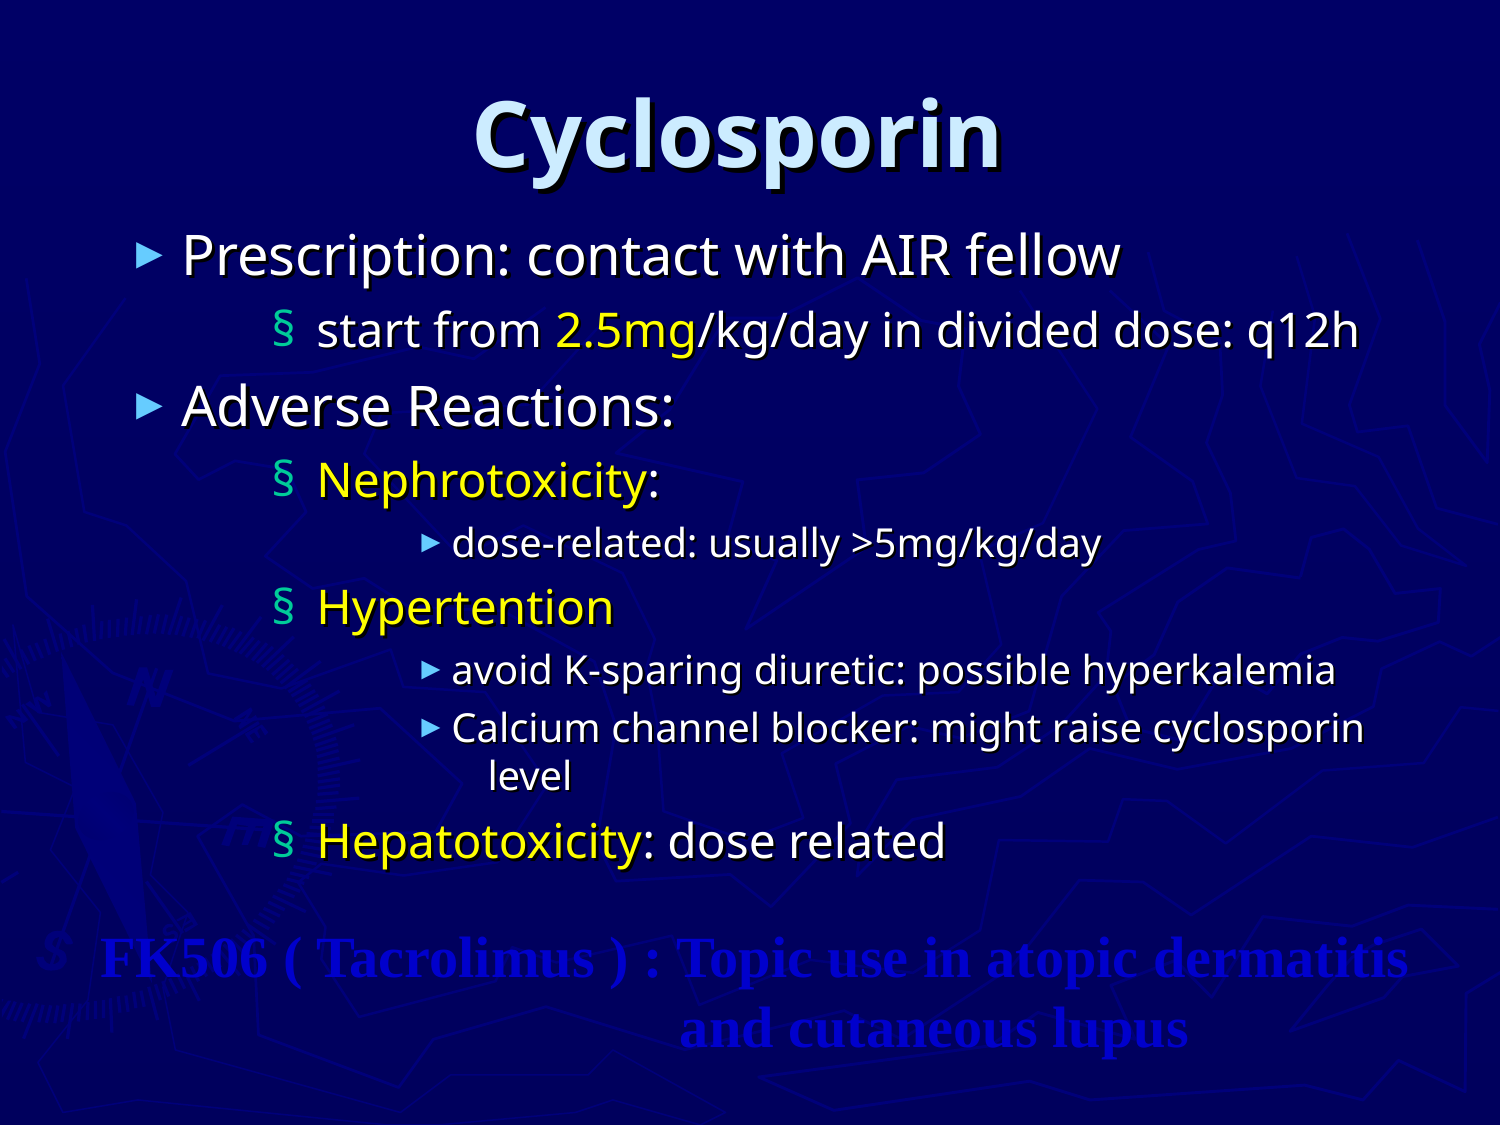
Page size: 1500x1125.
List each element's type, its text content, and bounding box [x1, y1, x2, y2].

text_box FK506 ( Tacrolimus ) : Topic use in atopic dermatitis and cutaneous lupus [85, 911, 1454, 1068]
title Cyclosporin [112, 37, 1388, 212]
list Prescription: contact with AIR fellow start from 2.5mg/kg/day in divided dose: q12h Adverse Reactions: Nephrotoxicity: dose-related: usually >5mg/kg/day Hypertention avoid K-sparing diuretic: possible hyperkalemia Calcium channel blocker: might raise cyclosporin level Hepatotoxicity: dose related [112, 212, 1388, 888]
